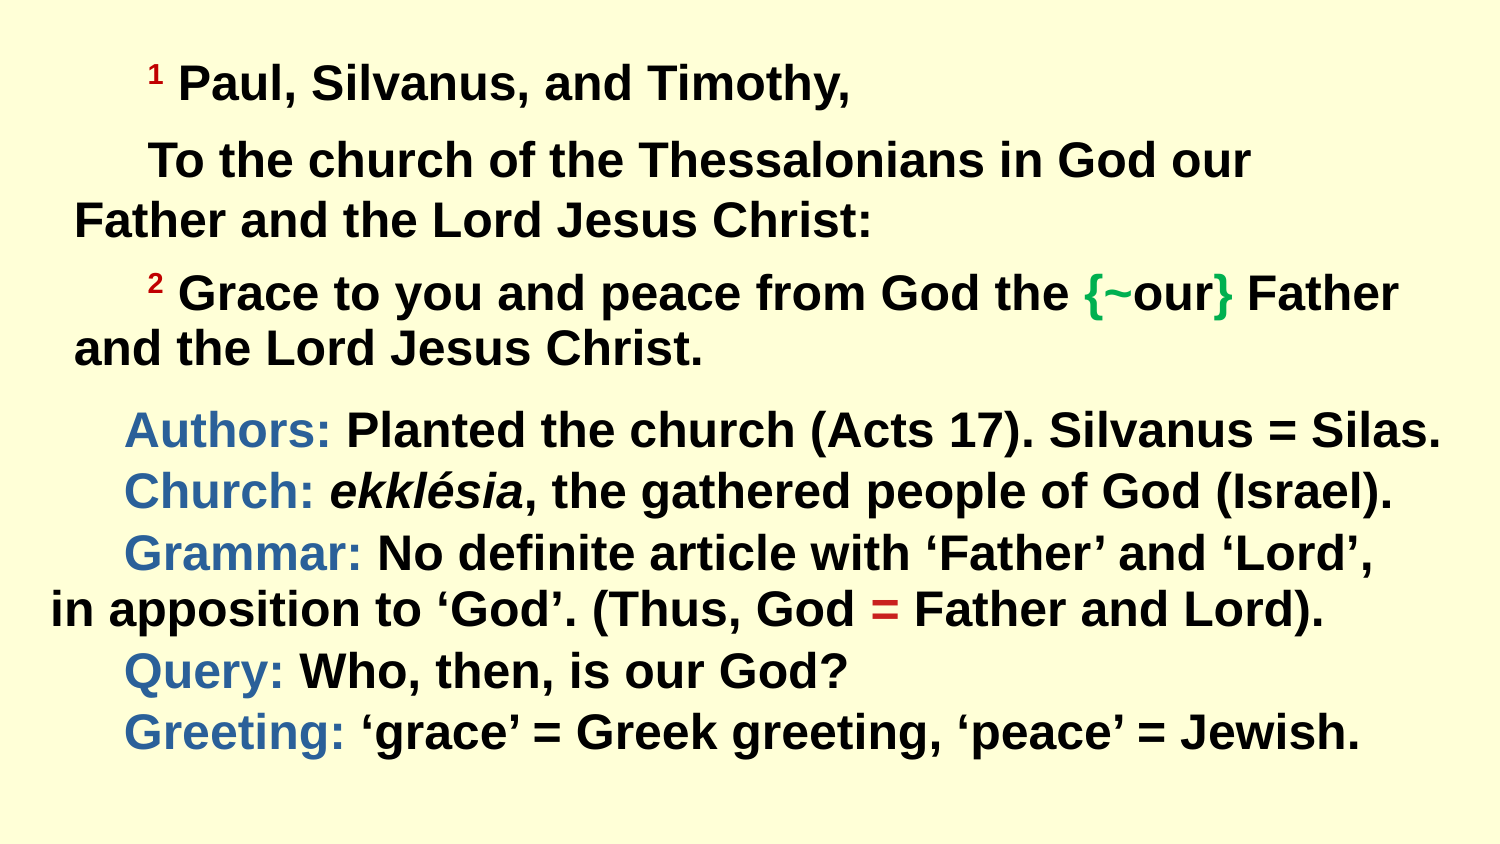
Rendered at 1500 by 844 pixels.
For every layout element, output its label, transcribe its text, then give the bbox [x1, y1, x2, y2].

text_box Authors: Planted the church (Acts 17). Silvanus = Silas. Church: ekklésia, the gathered people of God (Israel). Grammar: No definite article with ‘Father’ and ‘Lord’, in apposition to ‘God’. (Thus, God = Father and Lord). Query: Who, then, is our God? Greeting: ‘grace’ = Greek greeting, ‘peace’ = Jewish. [35, 394, 1477, 768]
text_box 1 Paul, Silvanus, and Timothy, To the church of the Thessalonians in God our Father and the Lord Jesus Christ: 2 Grace to you and peace from God the {~our} Father and the Lord Jesus Christ. [59, 43, 1418, 384]
